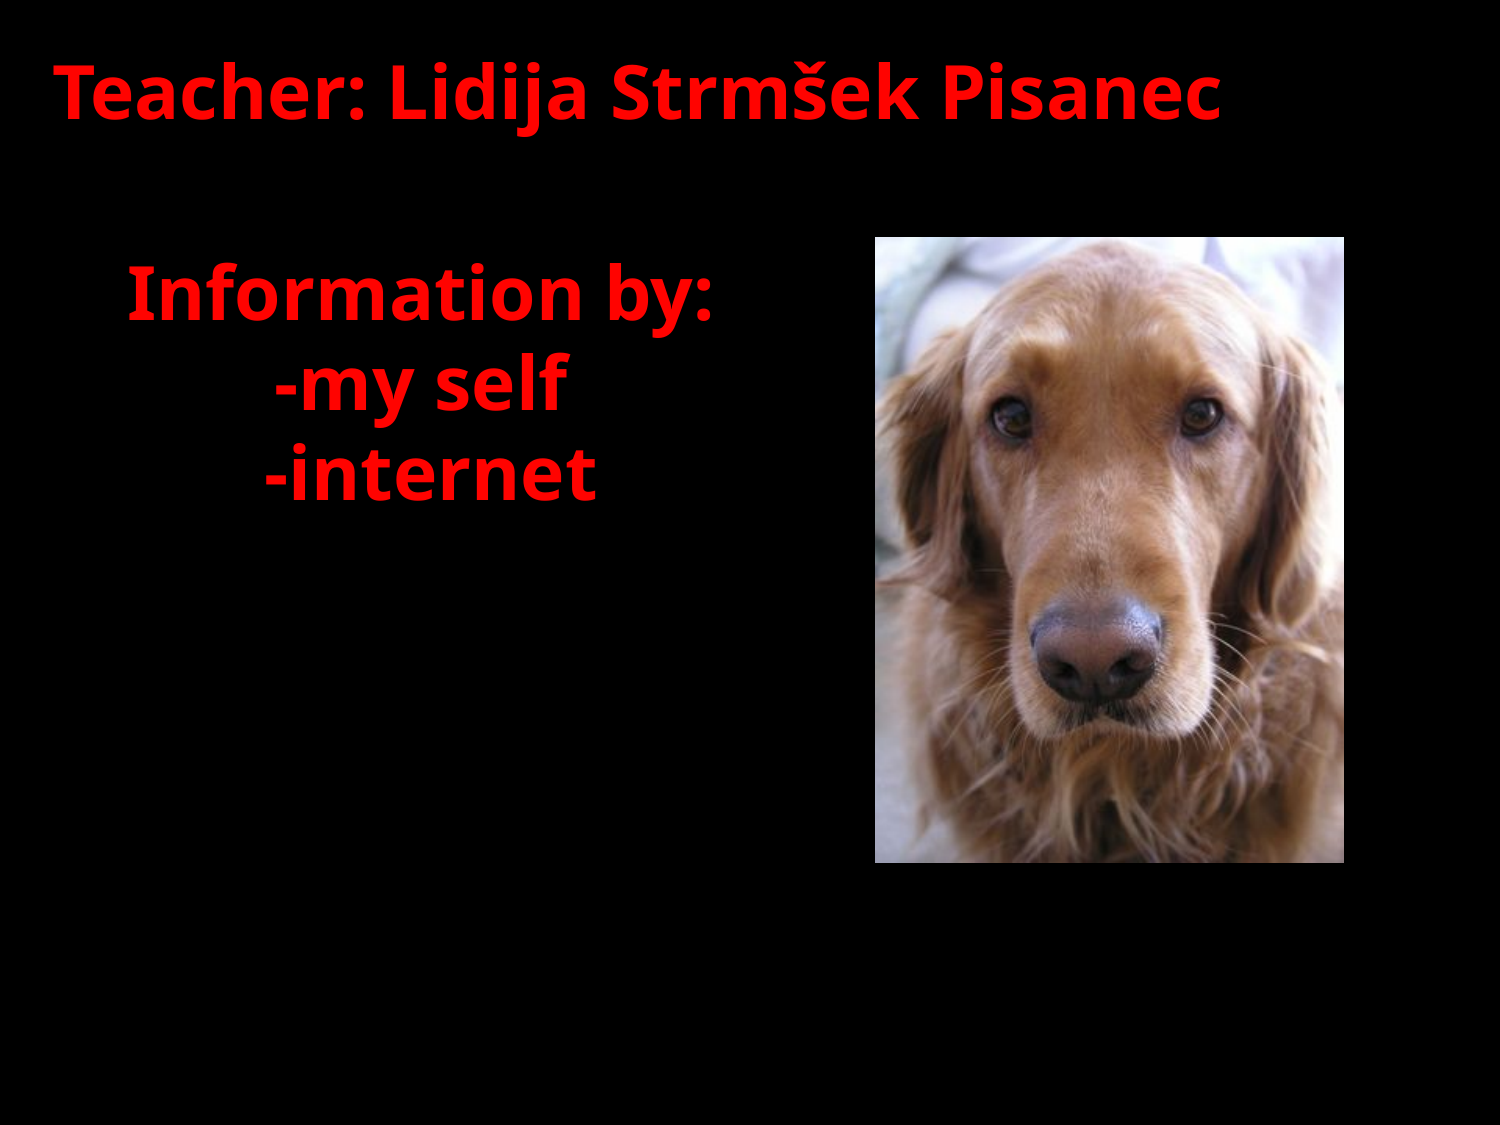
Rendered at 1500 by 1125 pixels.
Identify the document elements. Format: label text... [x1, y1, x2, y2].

text_box Teacher: Lidija Strmšek Pisanec [37, 37, 1025, 200]
text_box Information by: -my self -internet [112, 237, 750, 638]
picture [875, 237, 1344, 863]
